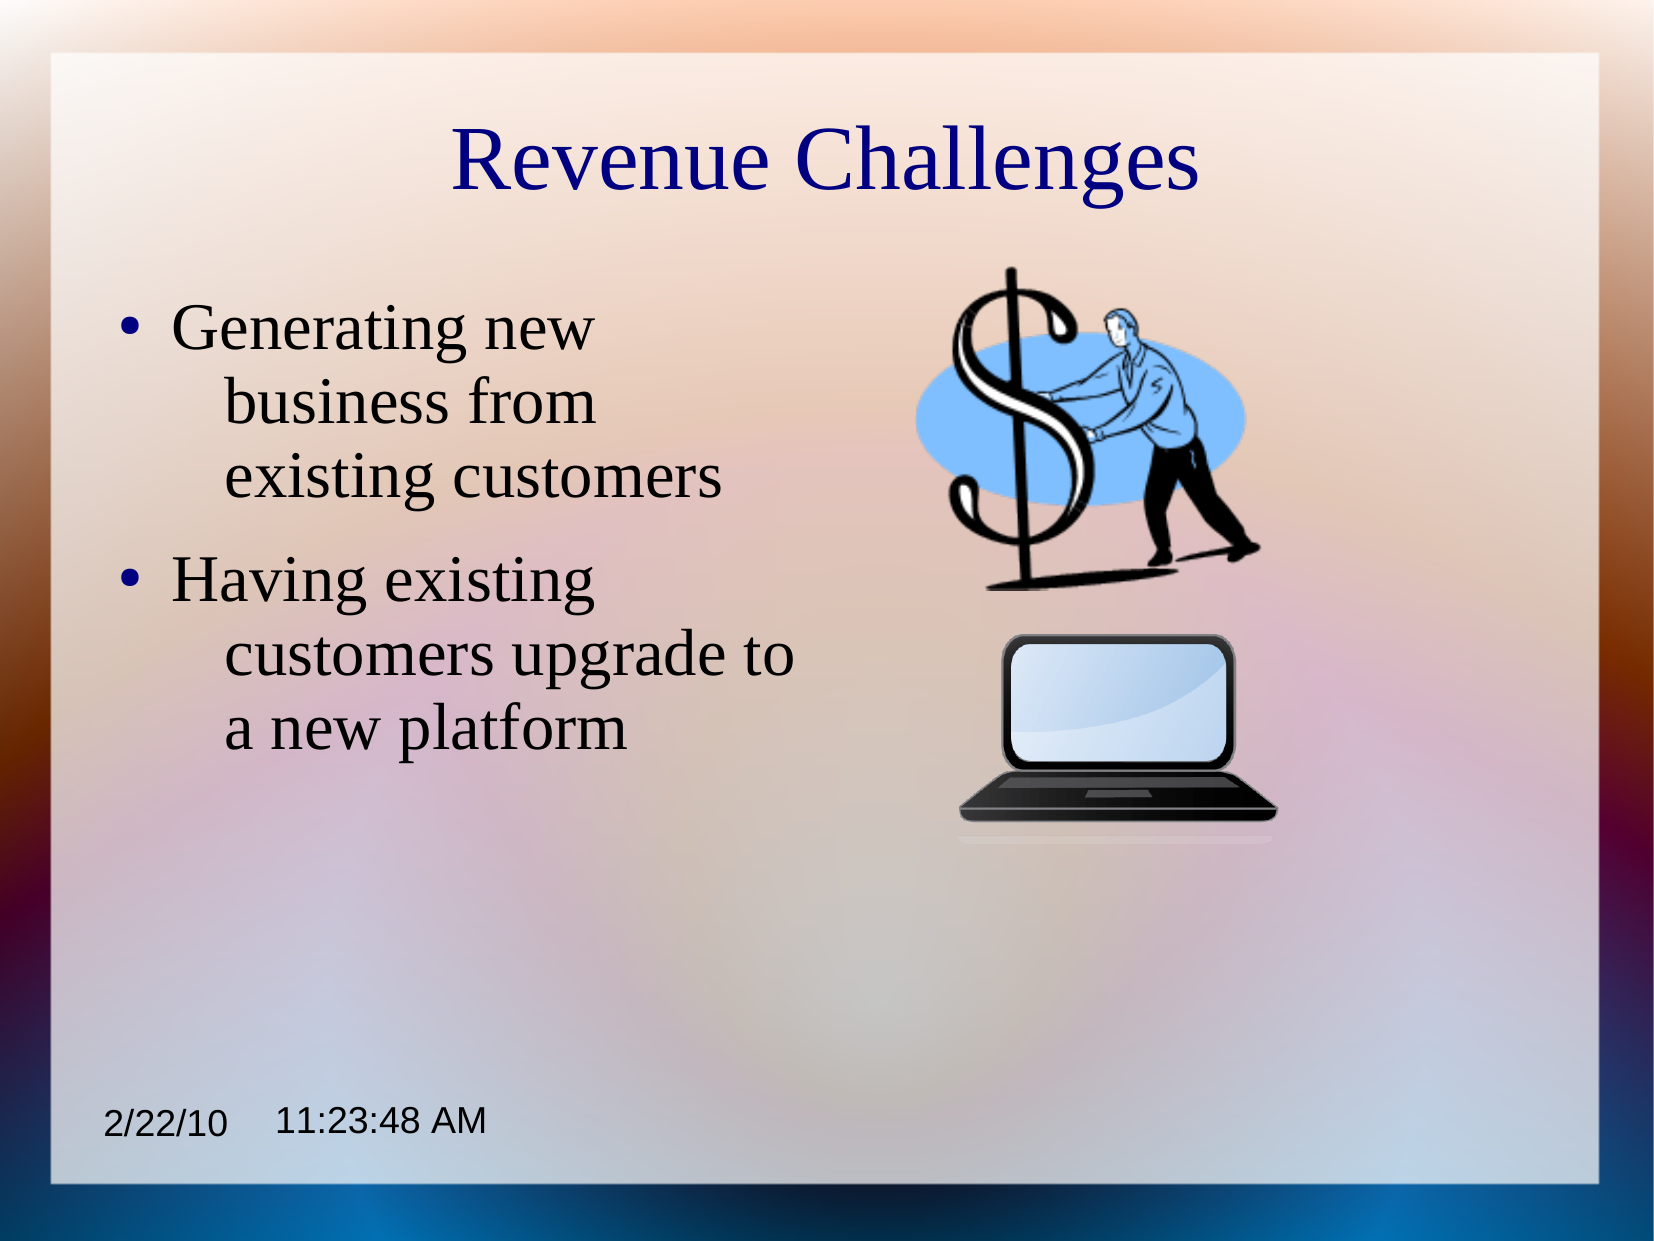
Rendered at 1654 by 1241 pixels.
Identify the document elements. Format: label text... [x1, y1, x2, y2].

list Generating new business from existing customers Having existing customers upgrade to a new platform [82, 290, 809, 1034]
title Revenue Challenges [82, 55, 1571, 263]
picture [0, 0, 1654, 1241]
